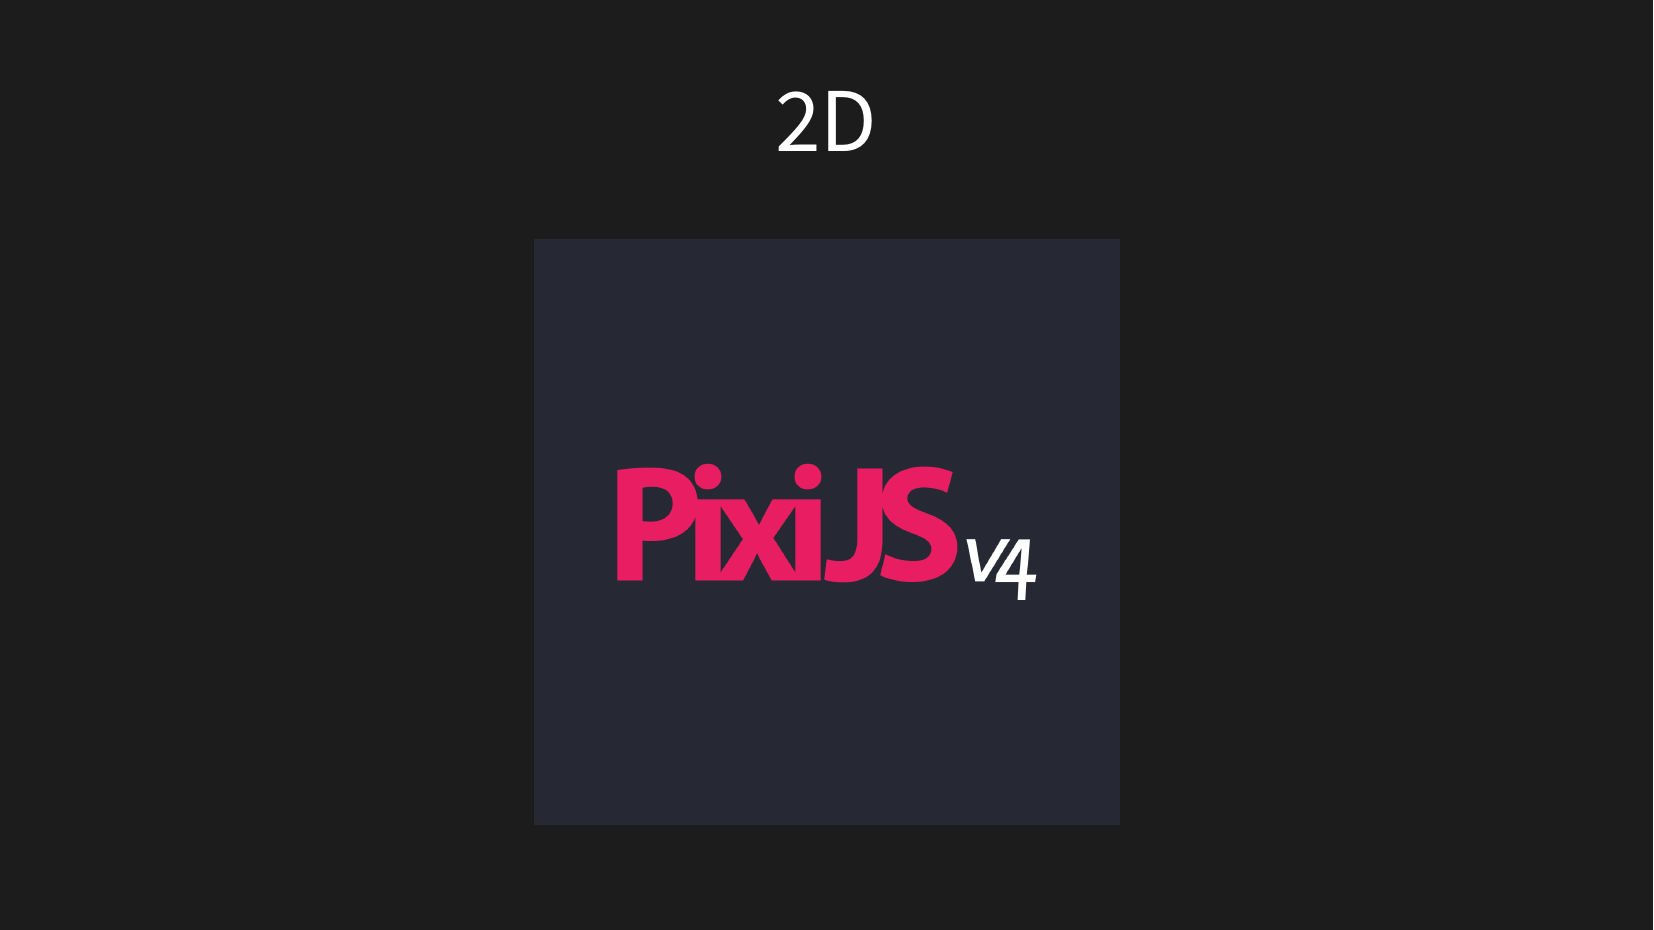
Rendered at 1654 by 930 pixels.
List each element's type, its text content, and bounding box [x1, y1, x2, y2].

title 2D [0, 3, 1653, 235]
picture [534, 239, 1120, 826]
